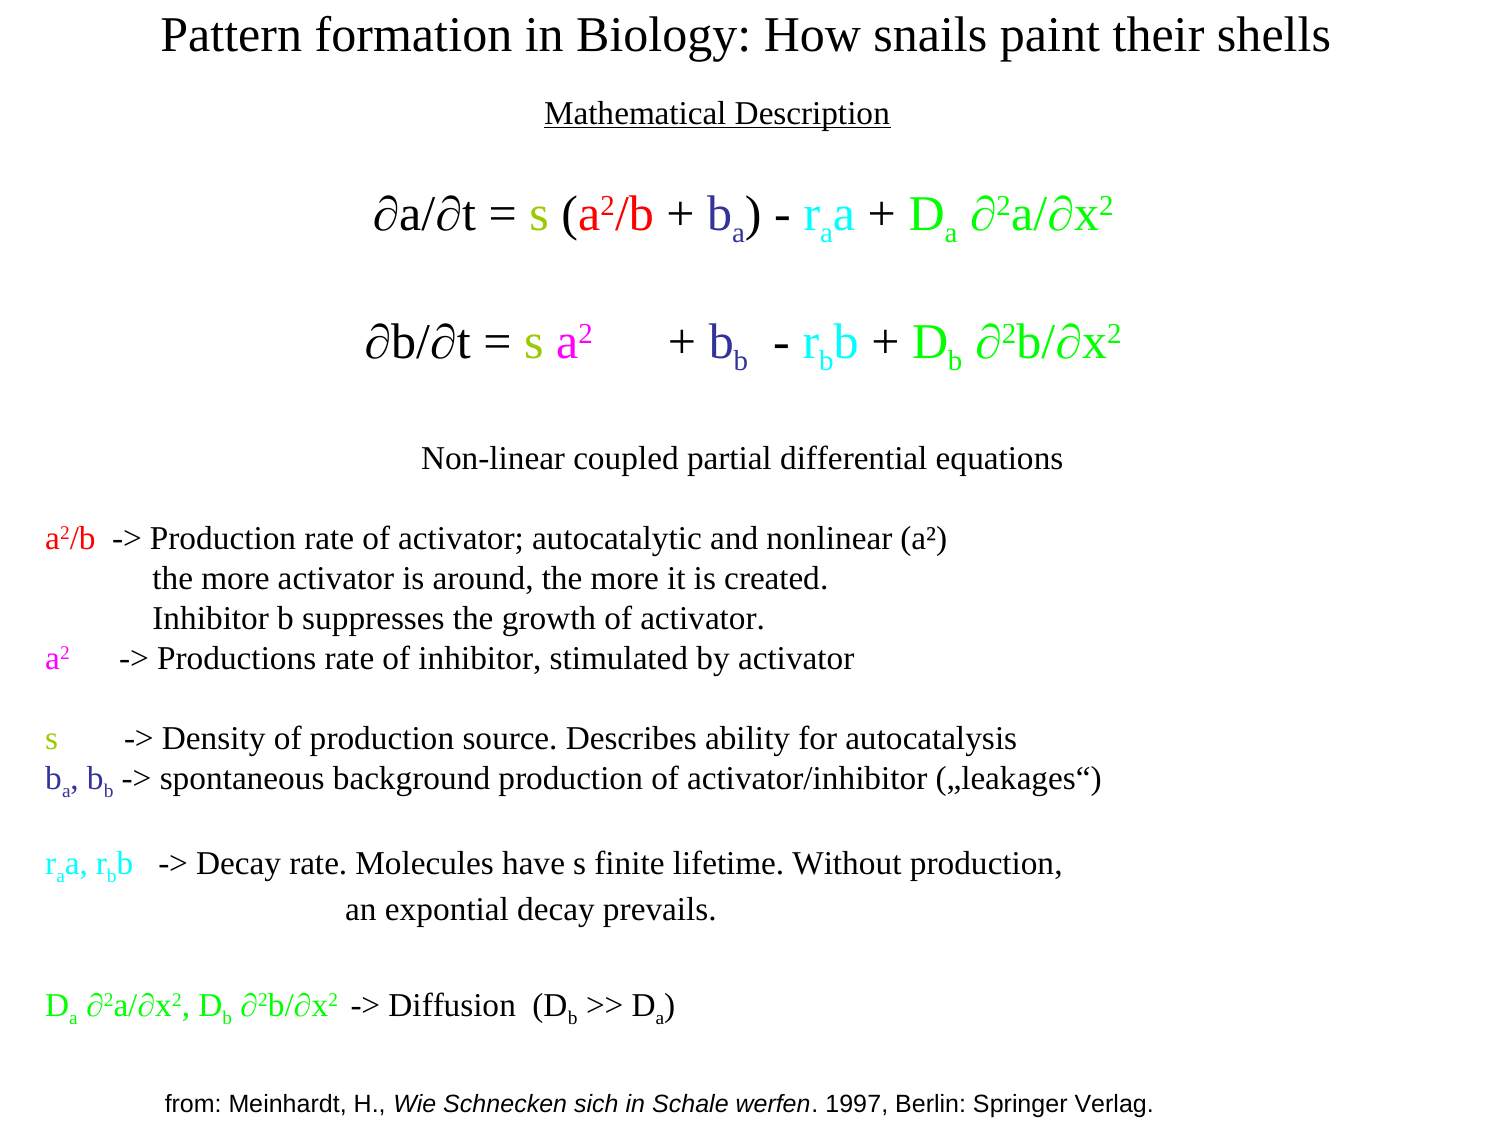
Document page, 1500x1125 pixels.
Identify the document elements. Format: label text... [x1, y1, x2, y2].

text_box a/t = s (a2/b + ba) - raa + Da 2a/x2 b/t = s a2 + bb - rbb + Db 2b/x2 Non-linear coupled partial differential equations a2/b -> Production rate of activator; autocatalytic and nonlinear (a²) the more activator is around, the more it is created. Inhibitor b suppresses the growth of activator. a2 -> Productions rate of inhibitor, stimulated by activator s -> Density of production source. Describes ability for autocatalysis ba, bb -> spontaneous background production of activator/inhibitor („leakages“) raa, rbb -> Decay rate. Molecules have s finite lifetime. Without production, an expontial decay prevails. Da 2a/x2, Db 2b/x2 -> Diffusion (Db >> Da) [30, 172, 1456, 1037]
text_box from: Meinhardt, H., Wie Schnecken sich in Schale werfen. 1997, Berlin: Springer Verlag. [150, 1079, 1353, 1125]
title Pattern formation in Biology: How snails paint their shells [0, 0, 1497, 70]
text_box Mathematical Description [529, 83, 906, 139]
